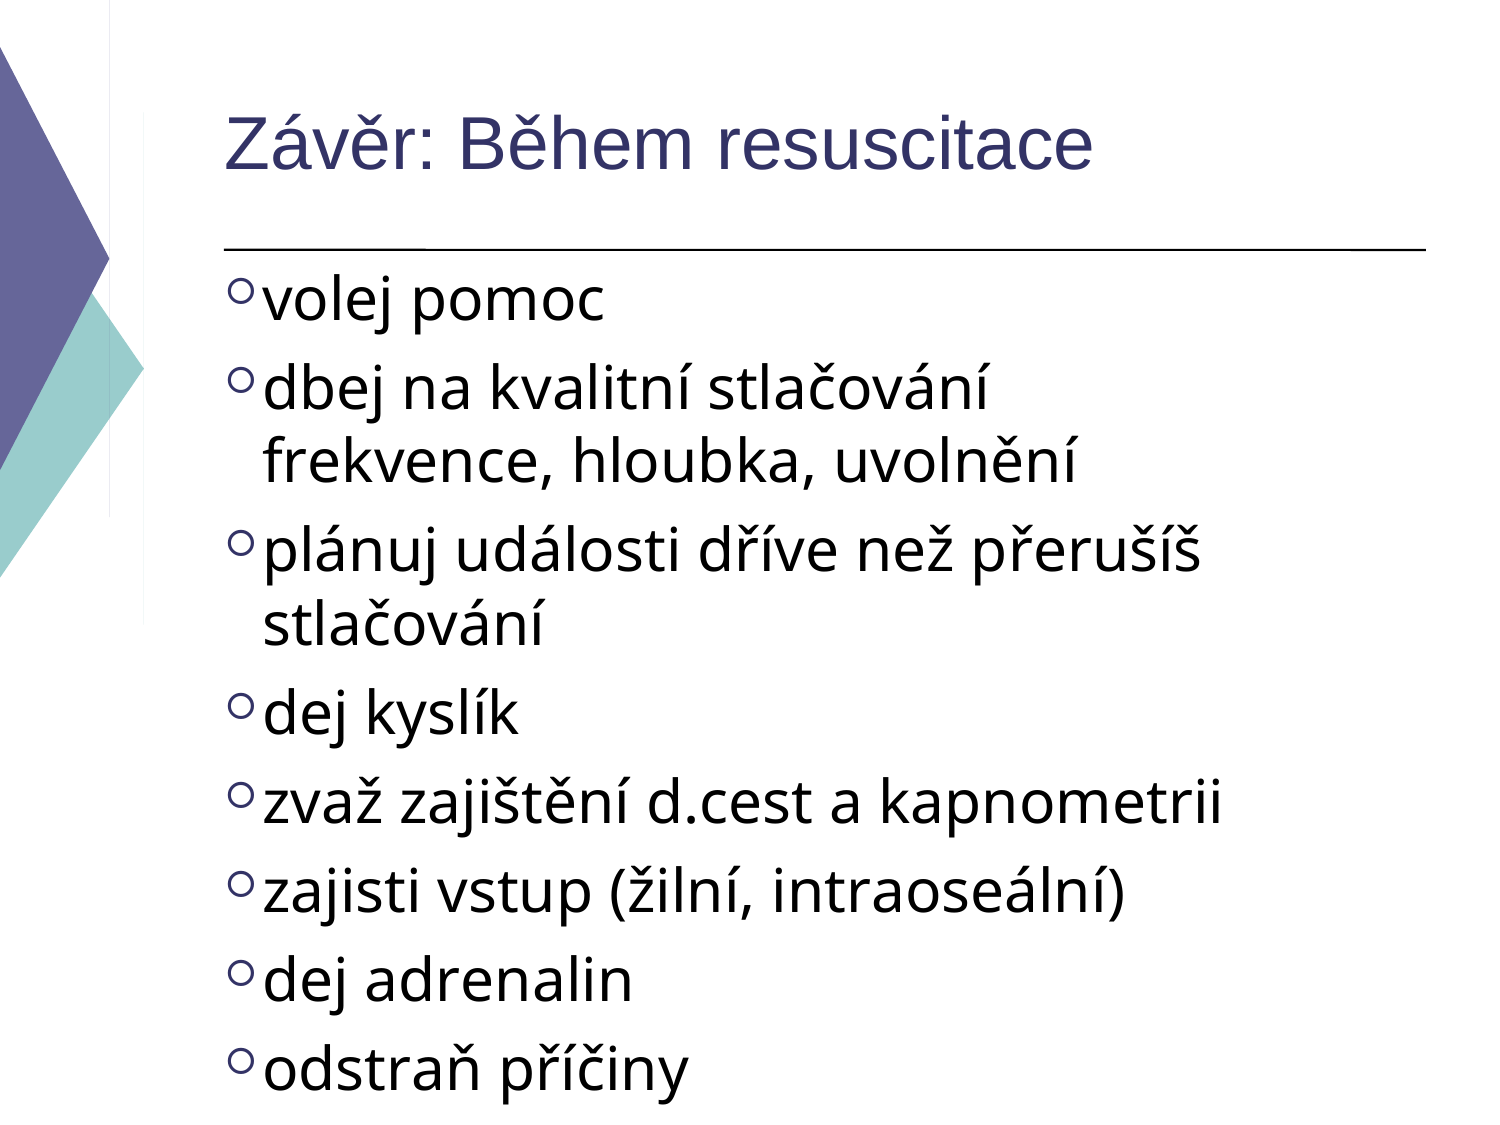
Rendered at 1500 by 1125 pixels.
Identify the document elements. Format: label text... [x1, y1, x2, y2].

list volej pomoc dbej na kvalitní stlačování frekvence, hloubka, uvolnění plánuj události dříve než přerušíš stlačování dej kyslík zvaž zajištění d.cest a kapnometrii zajisti vstup (žilní, intraoseální) dej adrenalin odstraň příčiny [224, 251, 1424, 1103]
title Závěr: Během resuscitace [224, 41, 1424, 237]
